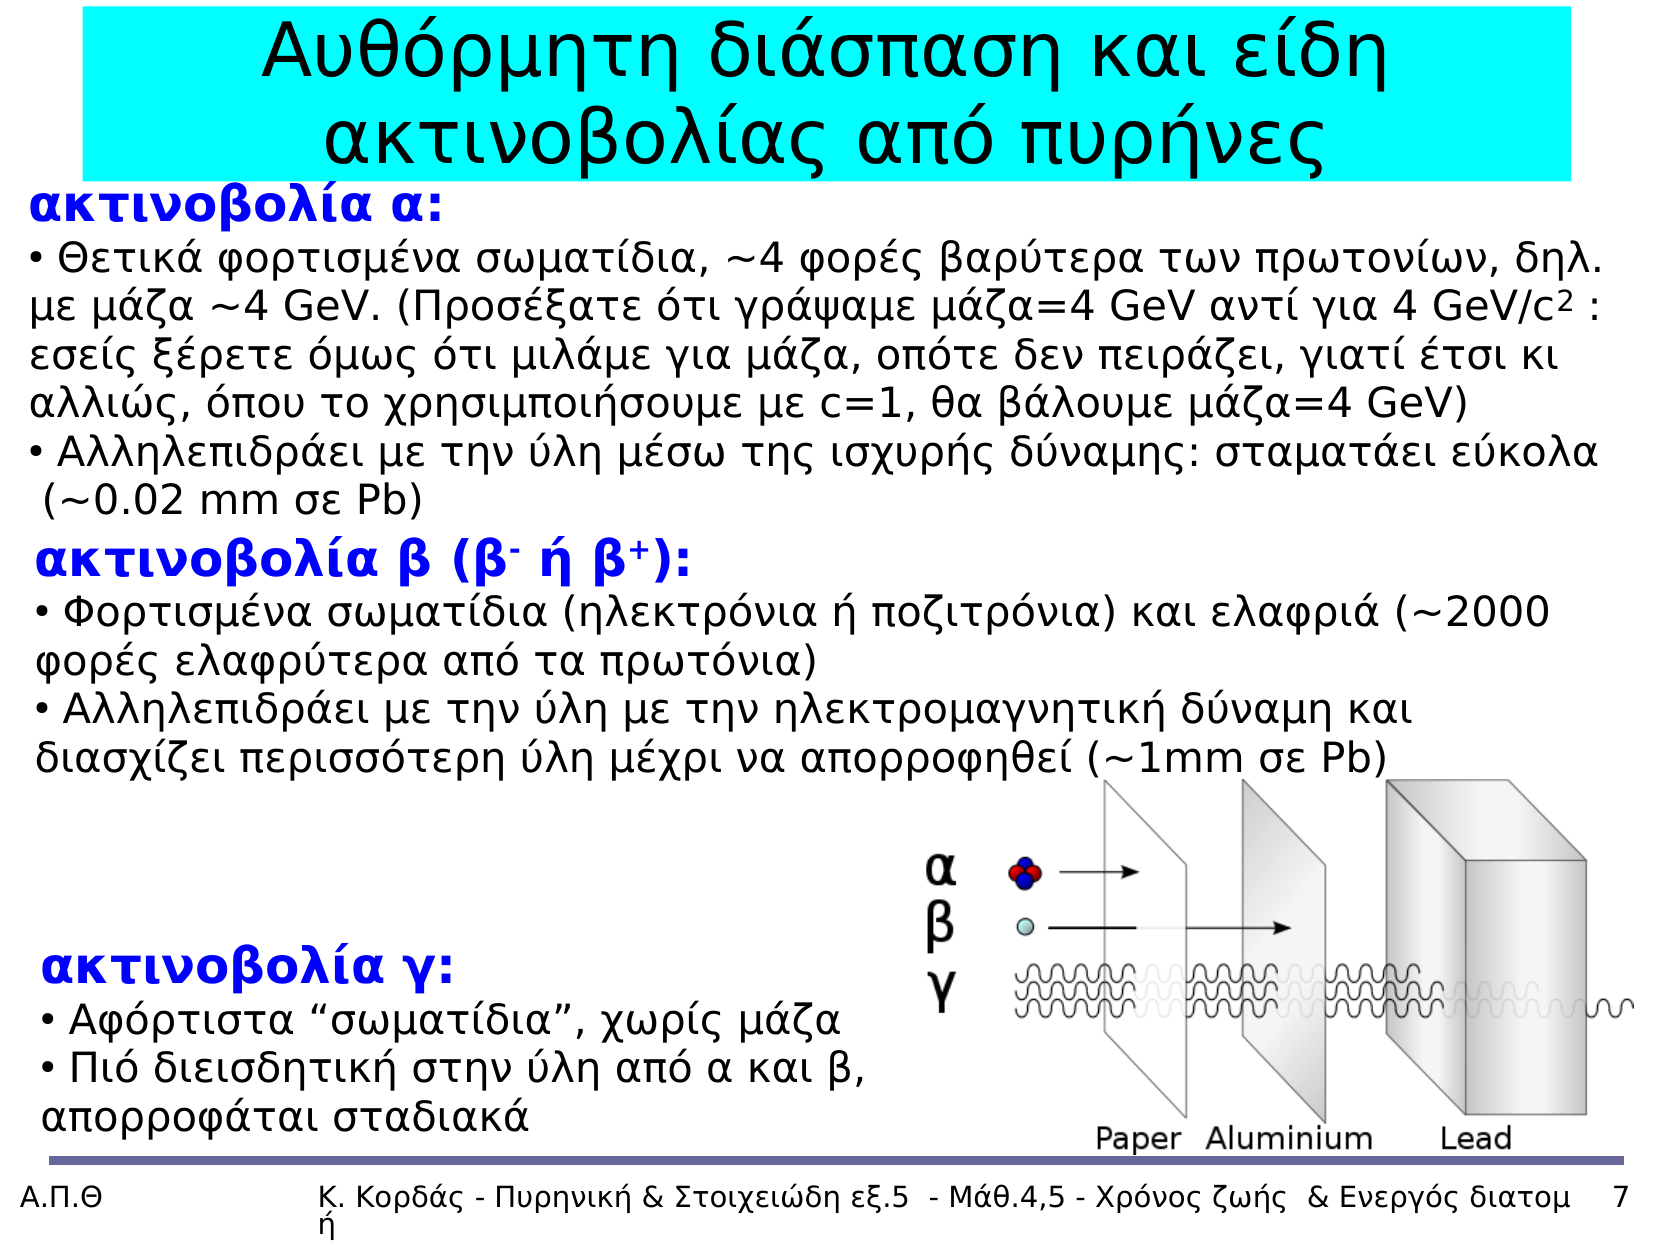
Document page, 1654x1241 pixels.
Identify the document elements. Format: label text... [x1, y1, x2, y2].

text_box ακτινοβολία γ: Αφόρτιστα “σωματίδια”, χωρίς μάζα Πιό διεισδητική στην ύλη από α και β, απορροφάται σταδιακά [25, 929, 925, 1151]
title Αυθόρμητη διάσπαση και είδη ακτινοβολίας από πυρήνες [82, 6, 1571, 168]
text_box ακτινοβολία β (β- ή β+): Φορτισμένα σωματίδια (ηλεκτρόνια ή ποζιτρόνια) και ελαφριά (~2000 φορές ελαφρύτερα από τα πρωτόνια) Αλληλεπιδράει με την ύλη με την ηλεκτρομαγνητική δύναμη και διασχίζει περισσότερη ύλη μέχρι να απορροφηθεί (~1mm σε Pb) [19, 522, 1633, 794]
text_box ακτινοβολία α: Θετικά φορτισμένα σωματίδια, ~4 φορές βαρύτερα των πρωτονίων, δηλ. με μάζα ~4 GeV. (Προσέξατε ότι γράψαμε μάζα=4 GeV αντί για 4 GeV/c2 : εσείς ξέρετε όμως ότι μιλάμε για μάζα, οπότε δεν πειράζει, γιατί έτσι κι αλλιώς, όπου το χρησιμποιήσουμε με c=1, θα βάλουμε μάζα=4 GeV) Αλληλεπιδράει με την ύλη μέσω της ισχυρής δύναμης: σταματάει εύκολα (~0.02 mm σε Pb) [13, 168, 1627, 586]
picture [925, 779, 1634, 1155]
